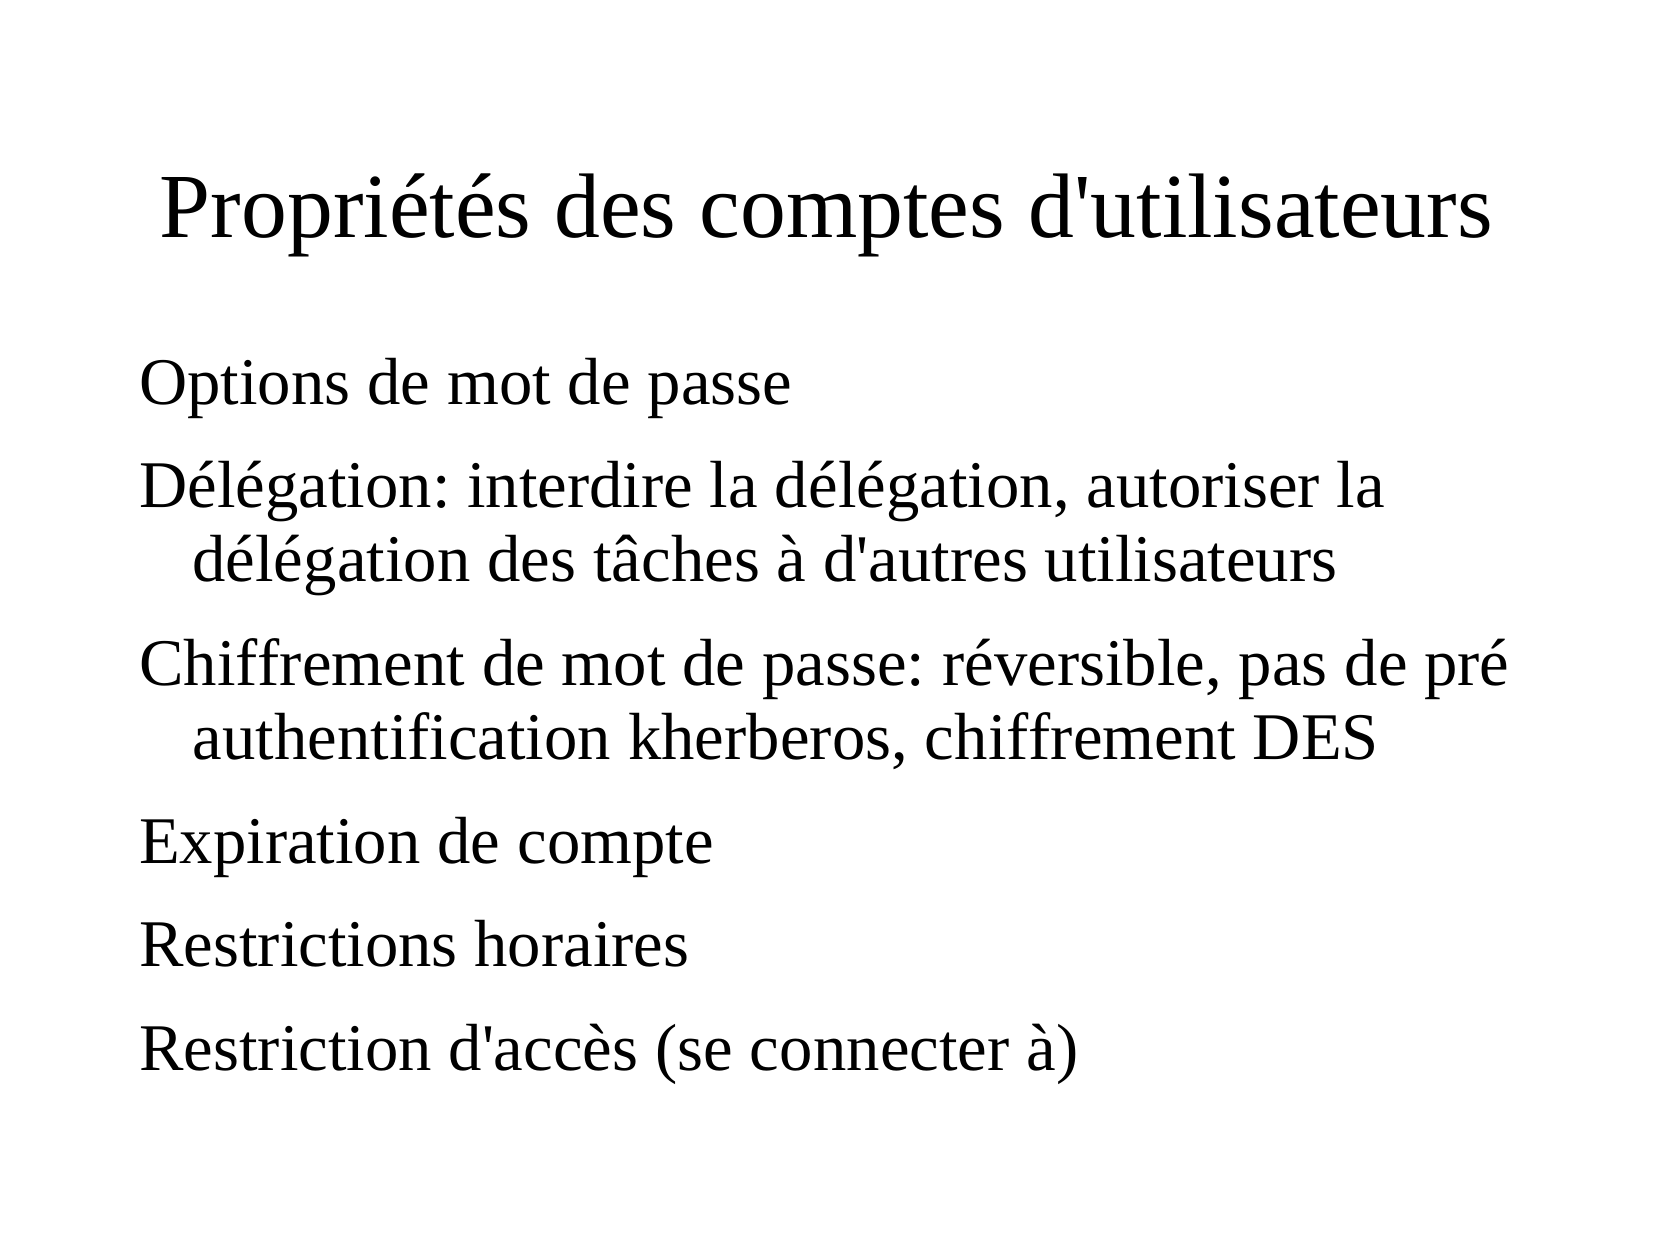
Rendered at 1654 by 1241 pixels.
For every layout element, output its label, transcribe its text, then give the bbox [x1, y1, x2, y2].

title Propriétés des comptes d'utilisateurs [121, 102, 1534, 311]
list Options de mot de passe Délégation: interdire la délégation, autoriser la délégation des tâches à d'autres utilisateurs Chiffrement de mot de passe: réversible, pas de pré authentification kherberos, chiffrement DES Expiration de compte Restrictions horaires Restriction d'accès (se connecter à) [121, 344, 1534, 1127]
